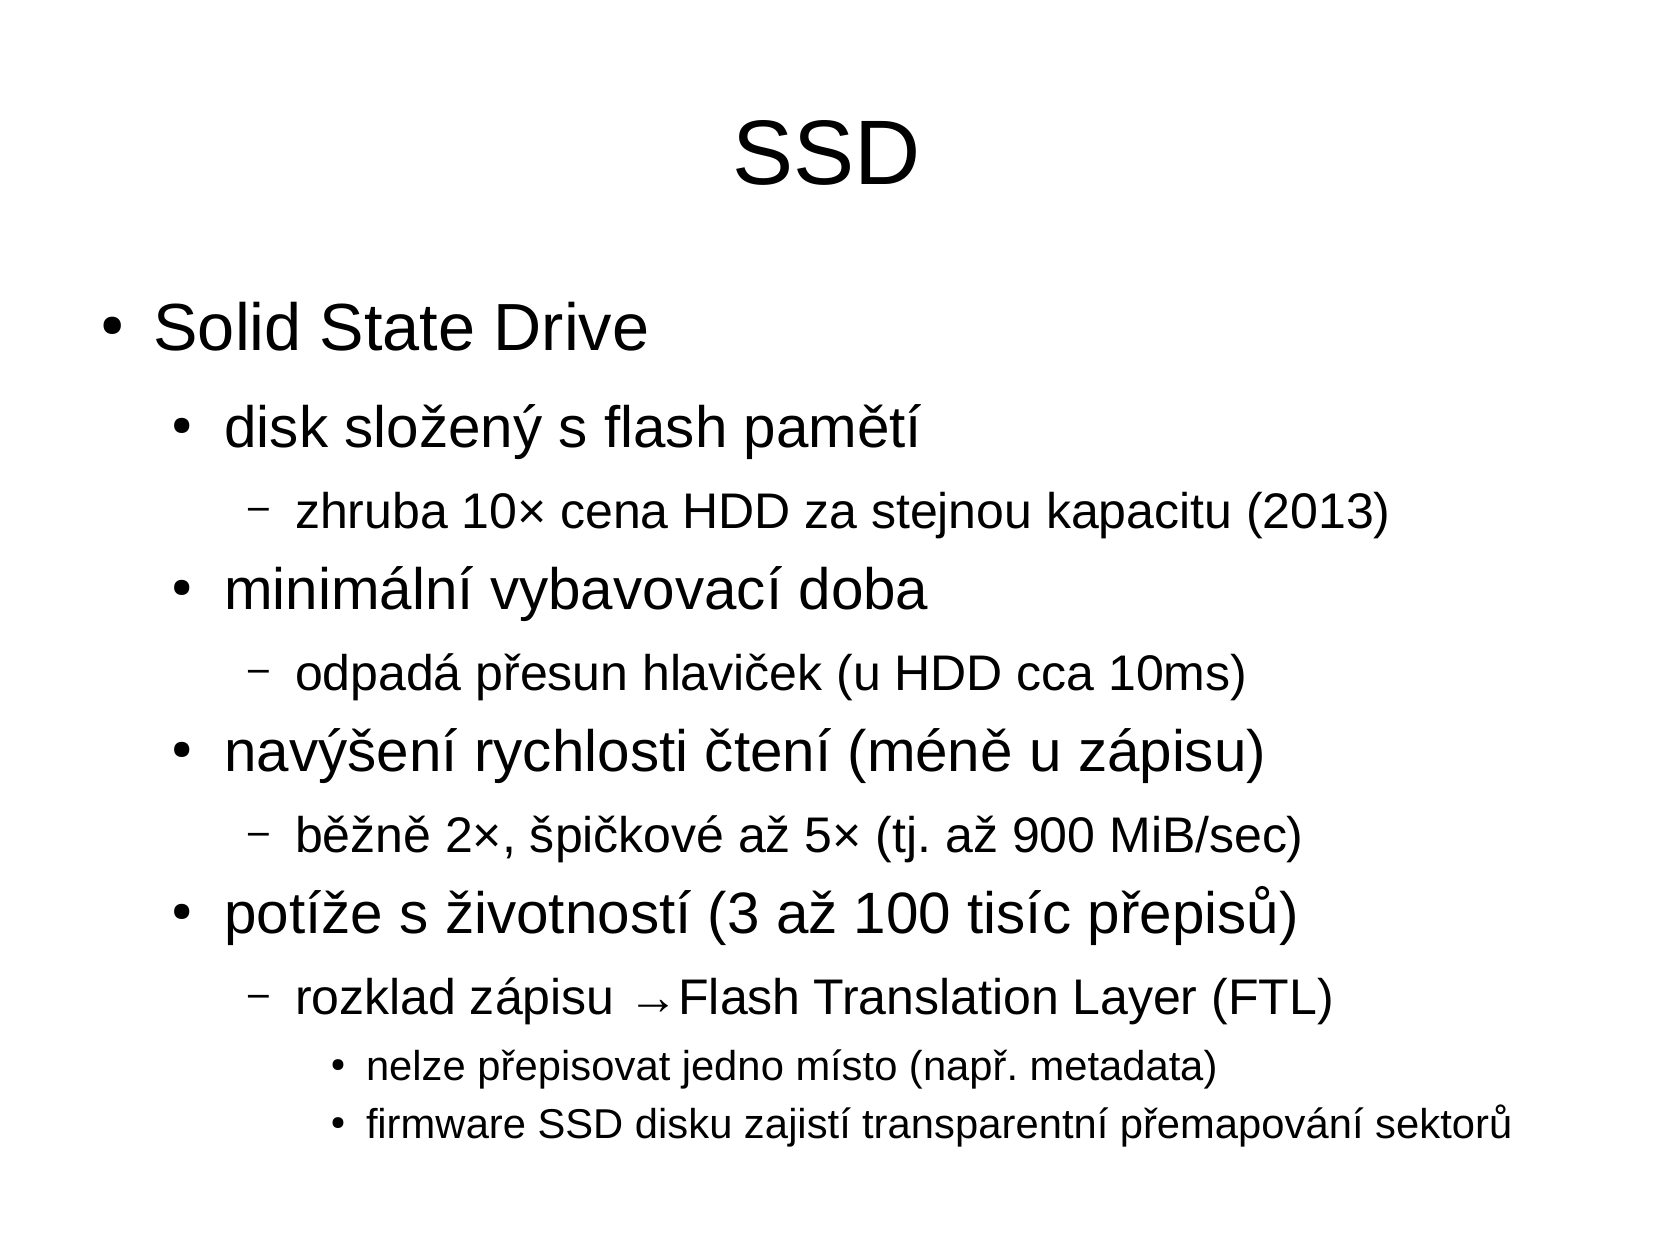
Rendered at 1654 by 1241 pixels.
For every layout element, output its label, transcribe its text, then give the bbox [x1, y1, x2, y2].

list Solid State Drive disk složený s flash pamětí zhruba 10× cena HDD za stejnou kapacitu (2013) minimální vybavovací doba odpadá přesun hlaviček (u HDD cca 10ms) navýšení rychlosti čtení (méně u zápisu) běžně 2×, špičkové až 5× (tj. až 900 MiB/sec) potíže s životností (3 až 100 tisíc přepisů) rozklad zápisu →Flash Translation Layer (FTL) nelze přepisovat jedno místo (např. metadata) firmware SSD disku zajistí transparentní přemapování sektorů [82, 290, 1571, 1148]
title SSD [82, 49, 1571, 257]
